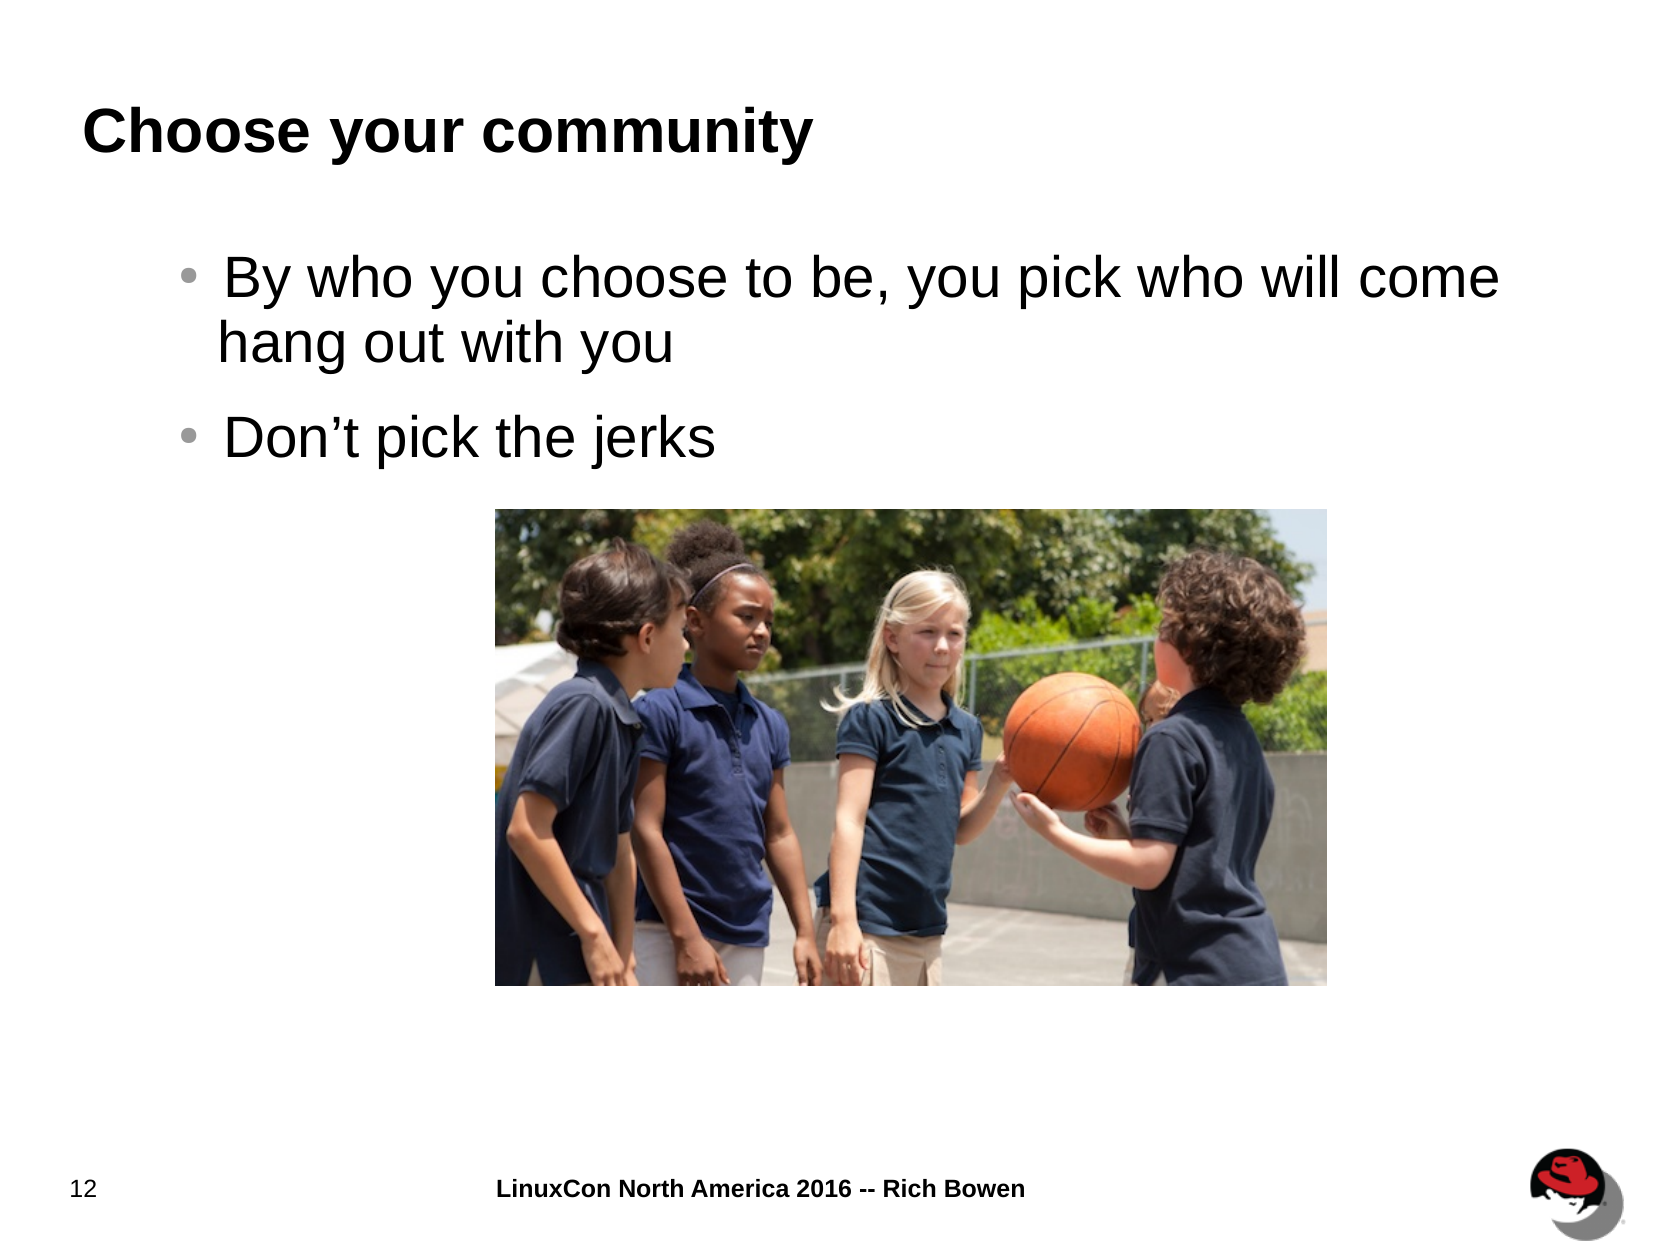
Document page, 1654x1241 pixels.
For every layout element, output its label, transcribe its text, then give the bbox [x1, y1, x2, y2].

picture [1529, 1146, 1613, 1224]
title Choose your community [82, 37, 1571, 226]
picture [495, 509, 1327, 986]
list By who you choose to be, you pick who will come hang out with you Don’t pick the jerks [86, 244, 1576, 1039]
